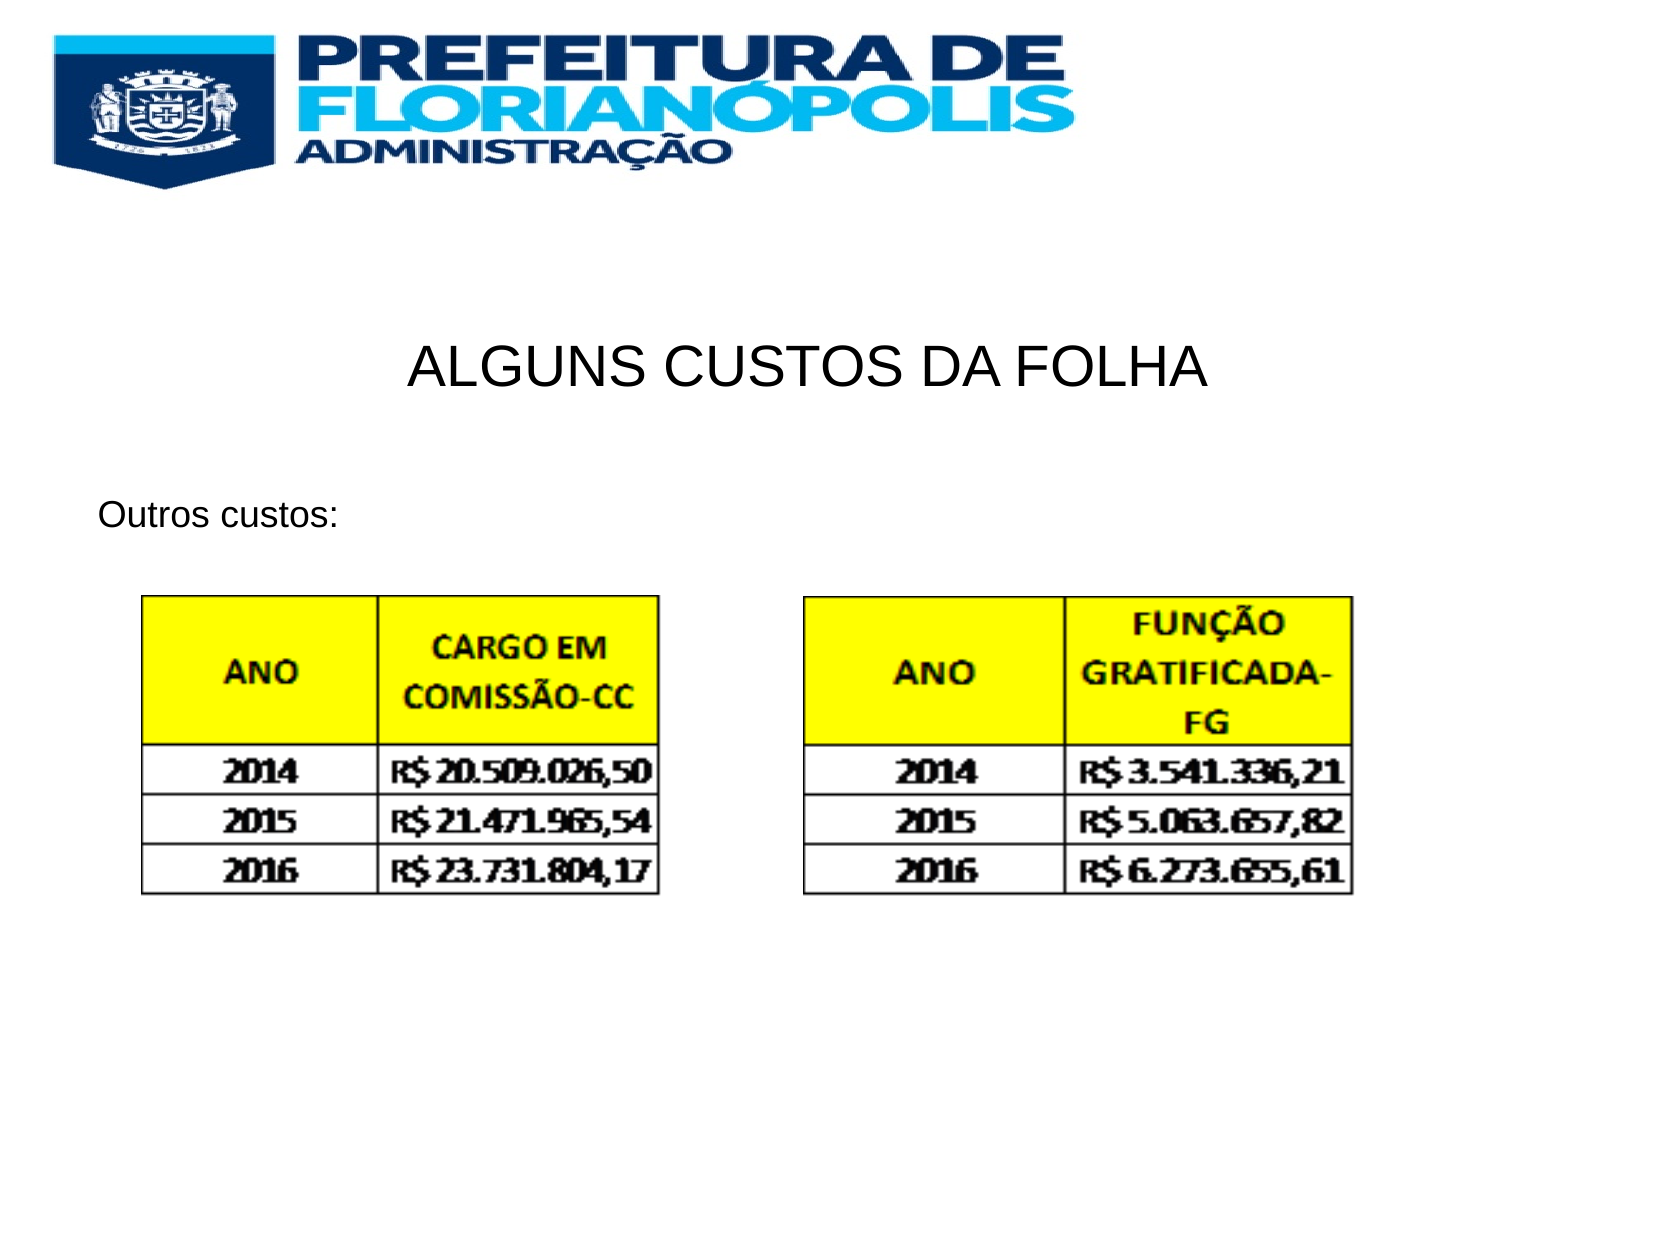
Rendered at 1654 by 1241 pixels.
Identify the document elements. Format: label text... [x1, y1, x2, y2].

picture [0, 0, 1131, 225]
text_box Outros custos: [82, 486, 875, 544]
picture [803, 596, 1357, 898]
picture [141, 595, 663, 898]
title ALGUNS CUSTOS DA FOLHA [69, 295, 1548, 438]
